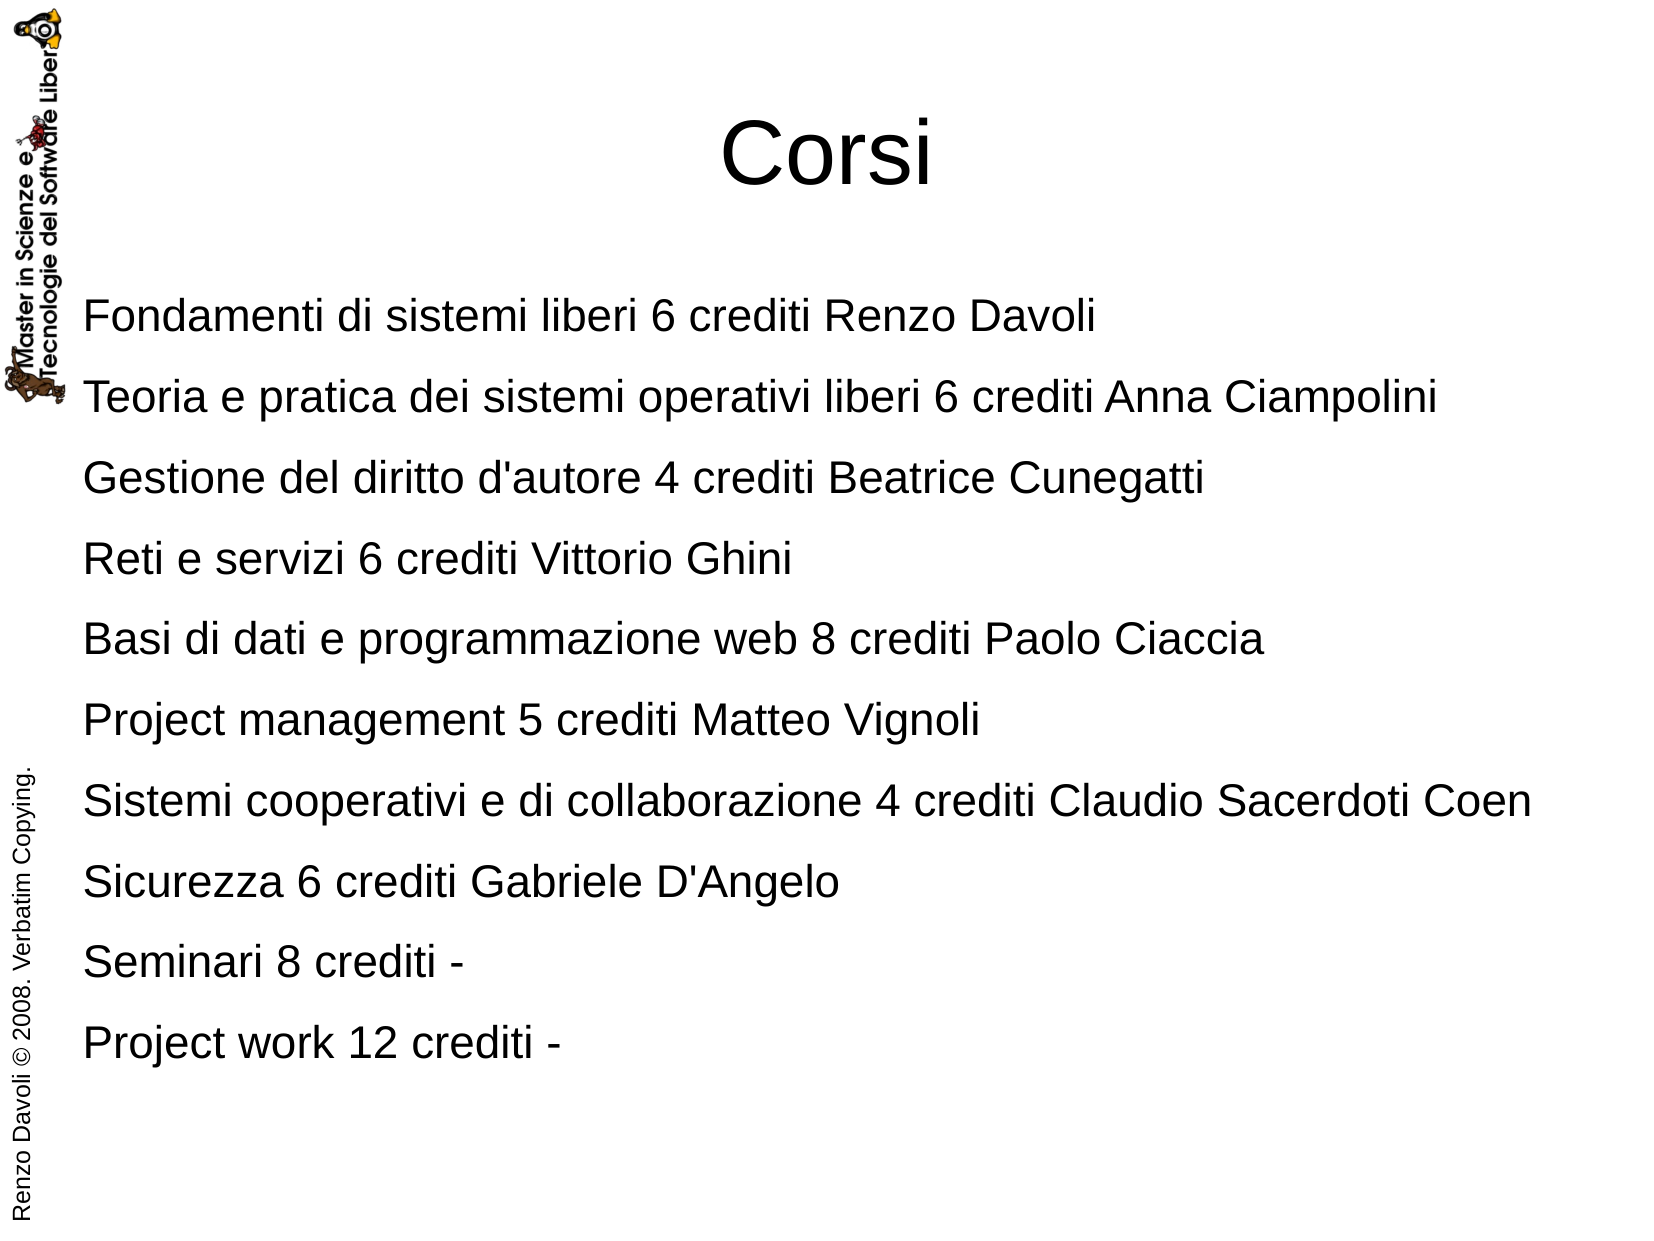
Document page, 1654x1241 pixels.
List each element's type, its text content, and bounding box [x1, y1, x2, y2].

list Fondamenti di sistemi liberi 6 crediti Renzo Davoli Teoria e pratica dei sistemi operativi liberi 6 crediti Anna Ciampolini Gestione del diritto d'autore 4 crediti Beatrice Cunegatti Reti e servizi 6 crediti Vittorio Ghini Basi di dati e programmazione web 8 crediti Paolo Ciaccia Project management 5 crediti Matteo Vignoli Sistemi cooperativi e di collaborazione 4 crediti Claudio Sacerdoti Coen Sicurezza 6 crediti Gabriele D'Angelo Seminari 8 crediti - Project work 12 crediti - [82, 290, 1571, 1094]
picture [1, 2, 69, 413]
title Corsi [82, 56, 1571, 250]
